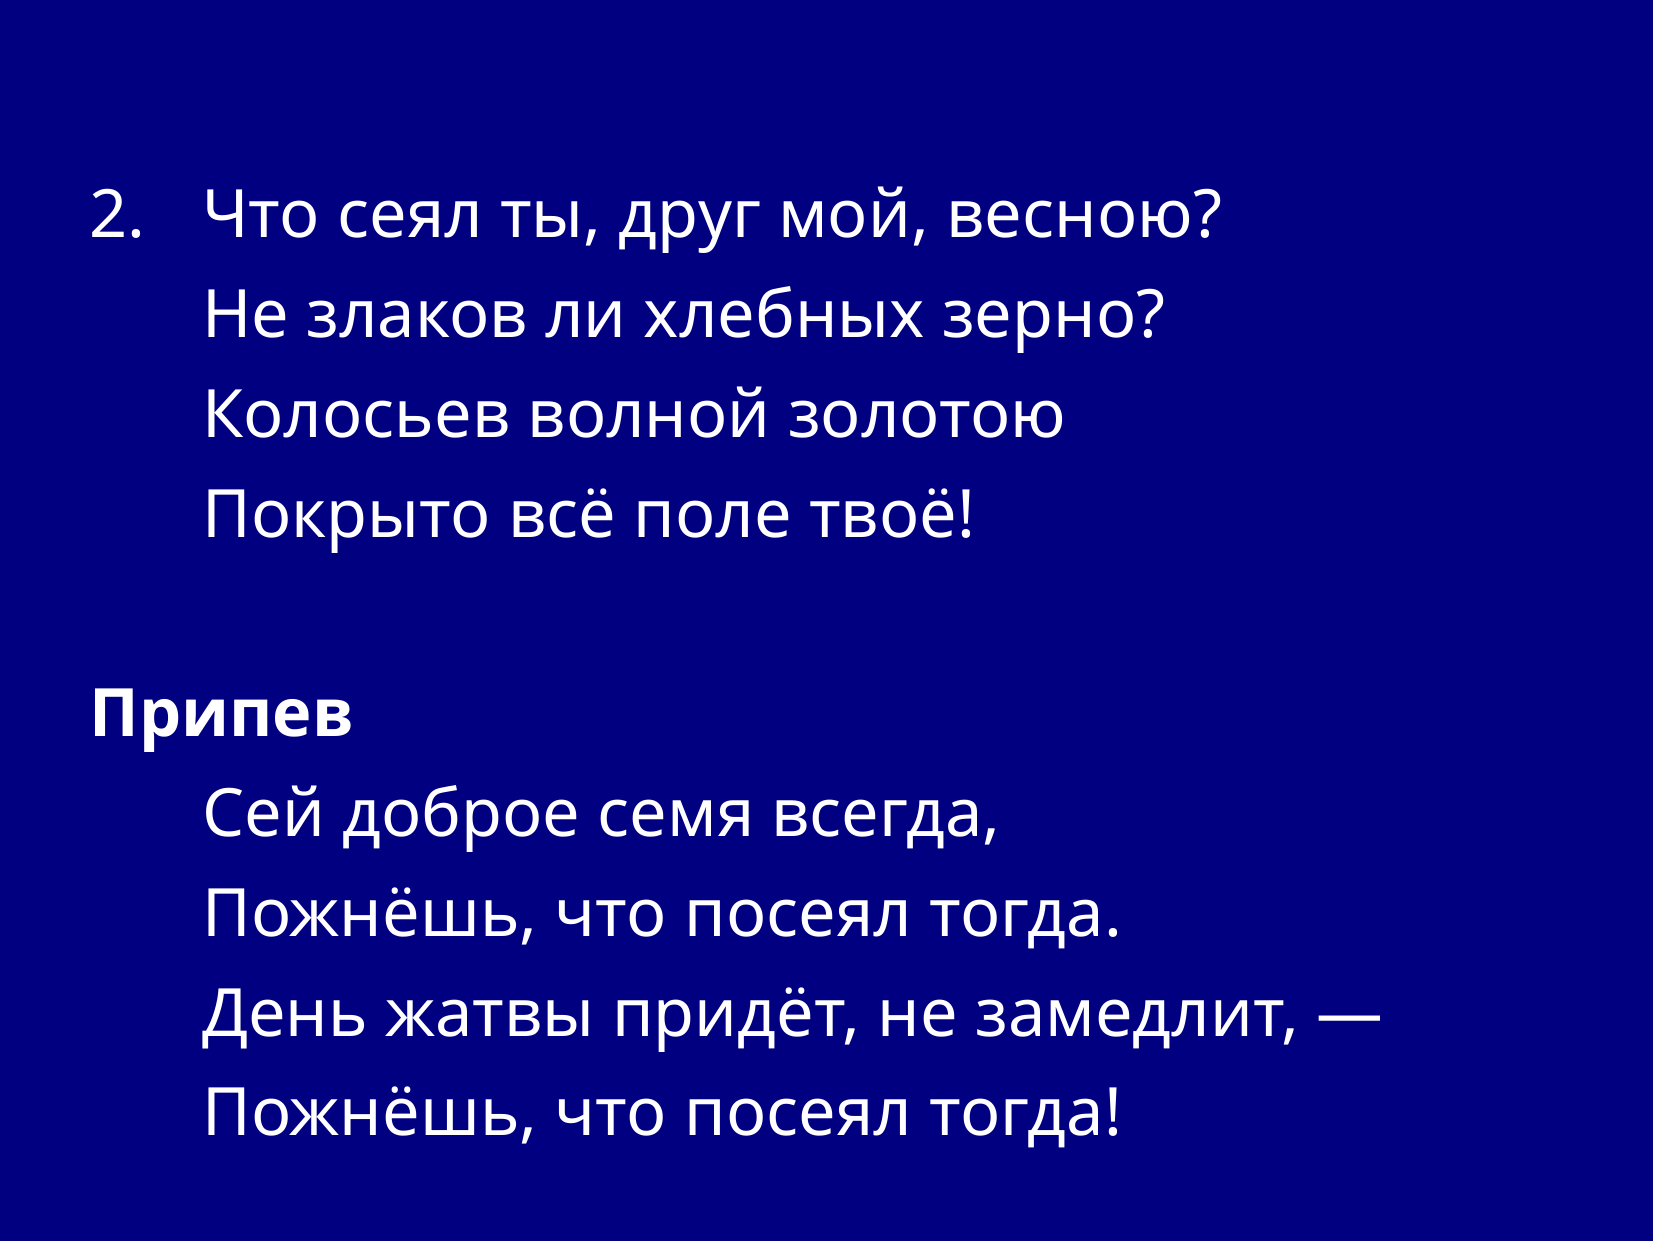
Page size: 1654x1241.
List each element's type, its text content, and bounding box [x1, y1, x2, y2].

text_box 2. Что сеял ты, друг мой, весною? Не злаков ли хлебных зерно? Колосьев волной золотою Покрыто всё поле твоё! Припев Сей доброе семя всегда, Пожнёшь, что посеял тогда. День жатвы придёт, не замедлит, — Пожнёшь, что посеял тогда! [75, 150, 1576, 1163]
